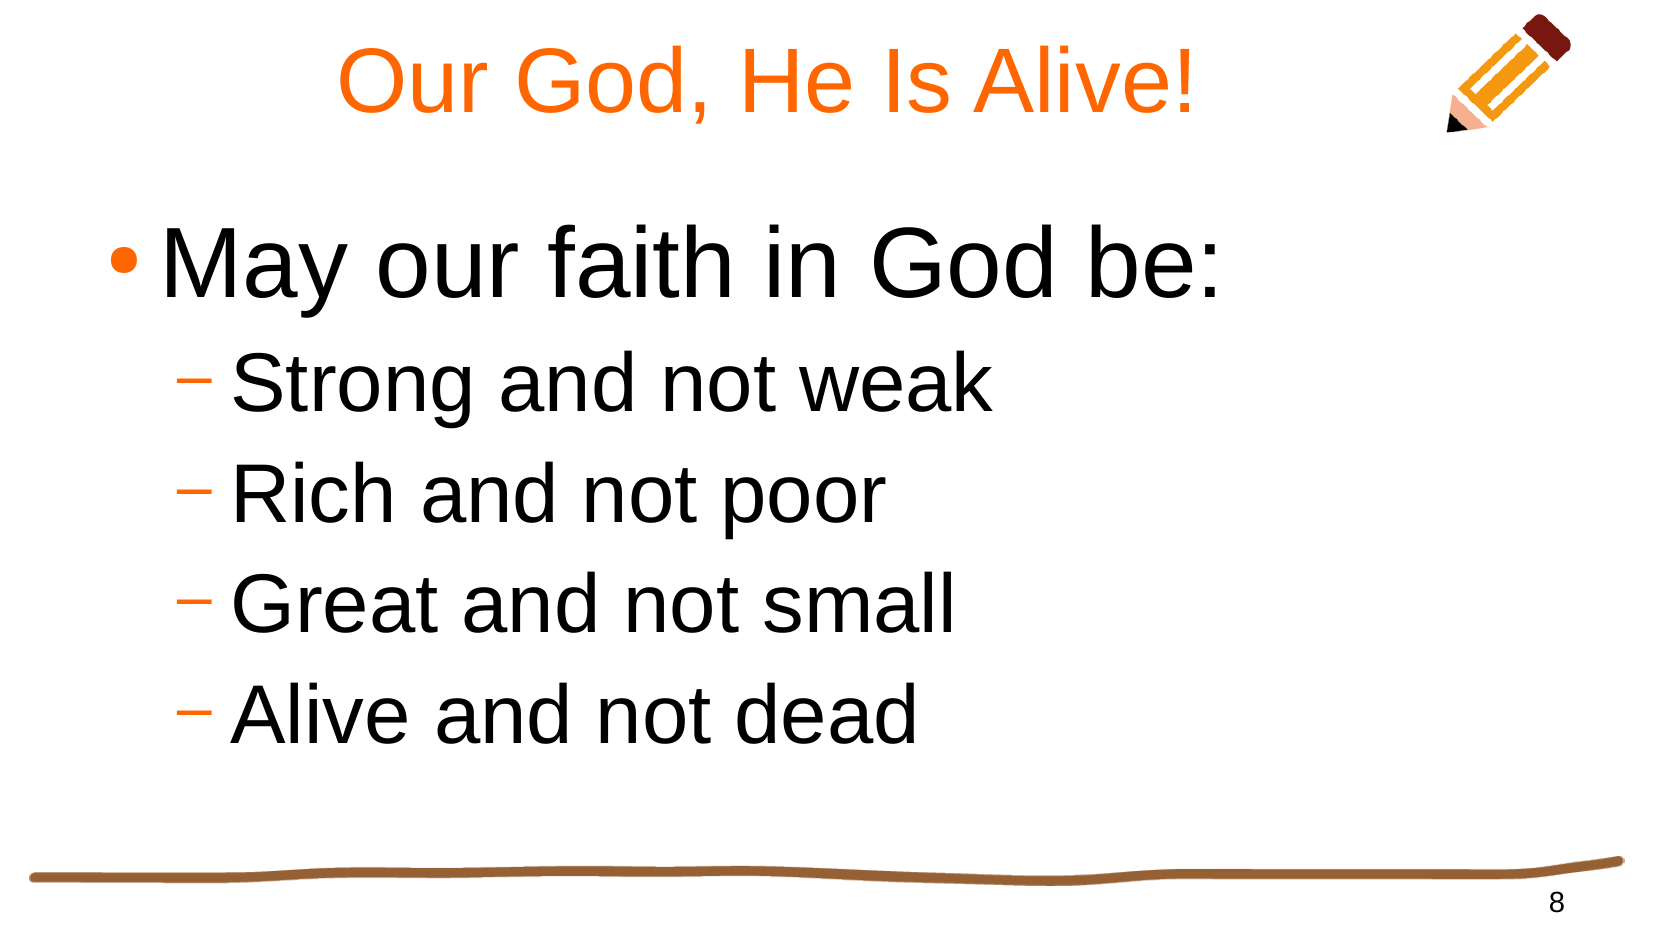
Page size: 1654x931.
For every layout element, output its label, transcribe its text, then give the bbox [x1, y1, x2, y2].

list May our faith in God be: Strong and not weak Rich and not poor Great and not small Alive and not dead [88, 206, 1613, 857]
title Our God, He Is Alive! [88, 29, 1447, 133]
picture [1446, 14, 1571, 133]
picture [29, 856, 1625, 886]
